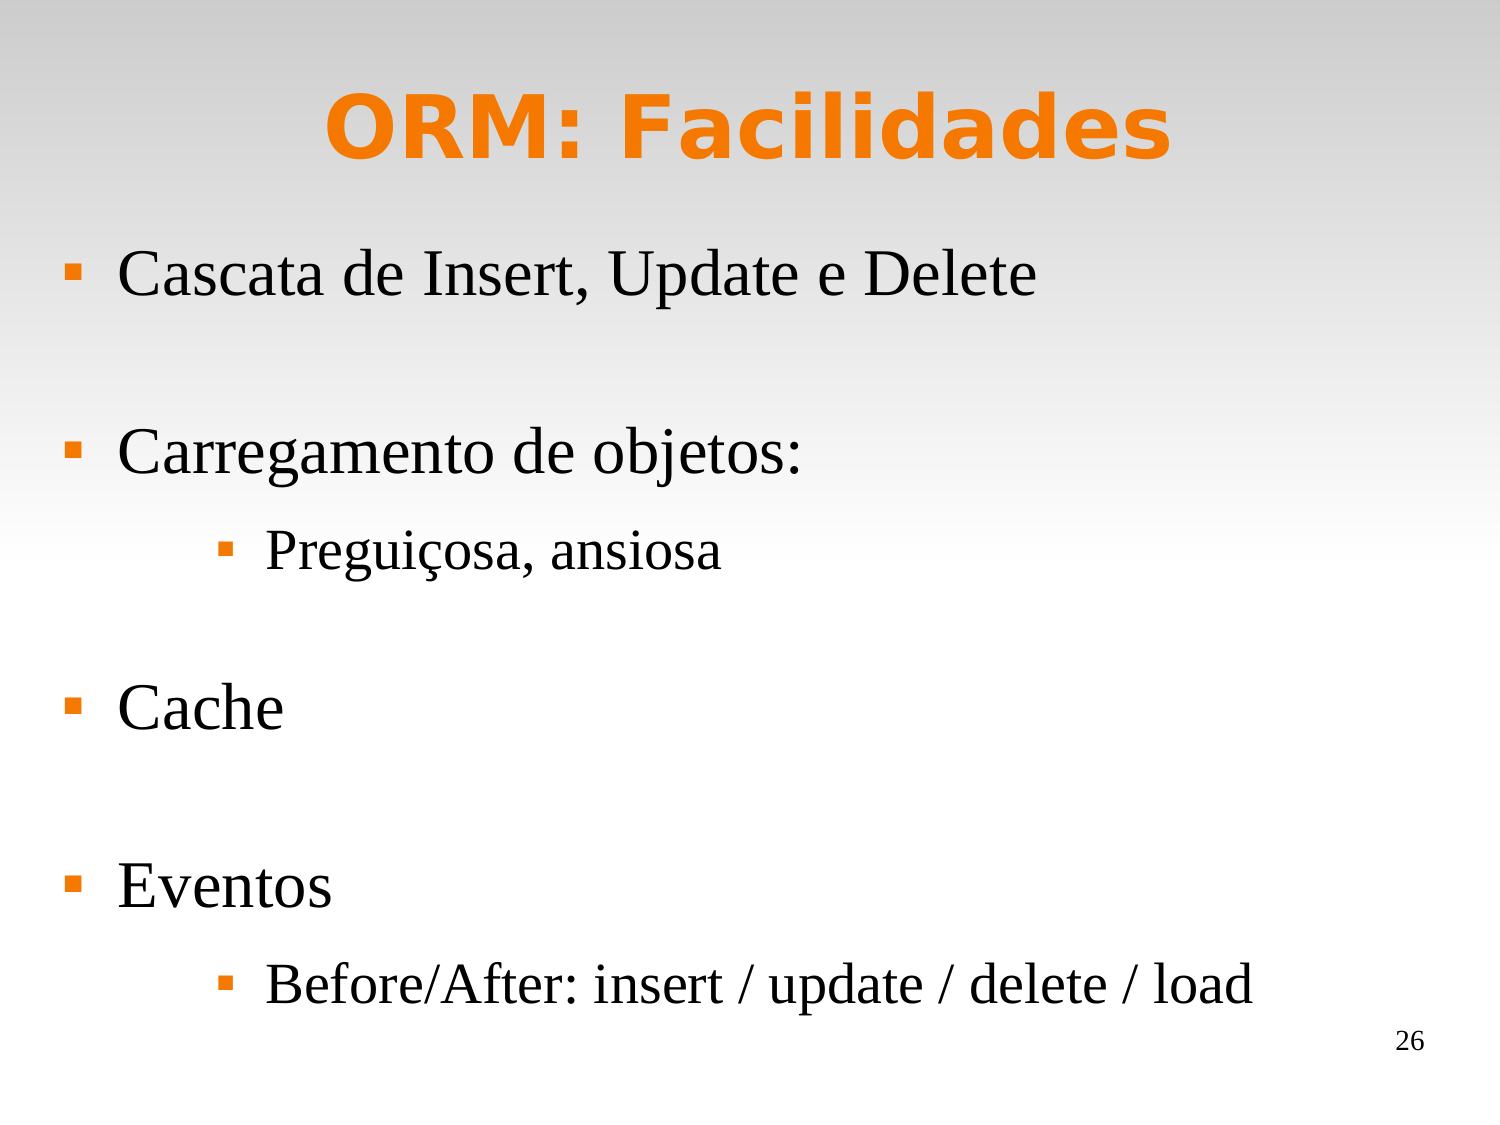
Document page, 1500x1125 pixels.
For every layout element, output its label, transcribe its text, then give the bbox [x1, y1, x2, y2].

list Cascata de Insert, Update e Delete Carregamento de objetos: Preguiçosa, ansiosa Cache Eventos Before/After: insert / update / delete / load [29, 236, 1469, 1075]
title ORM: Facilidades [29, 38, 1469, 218]
